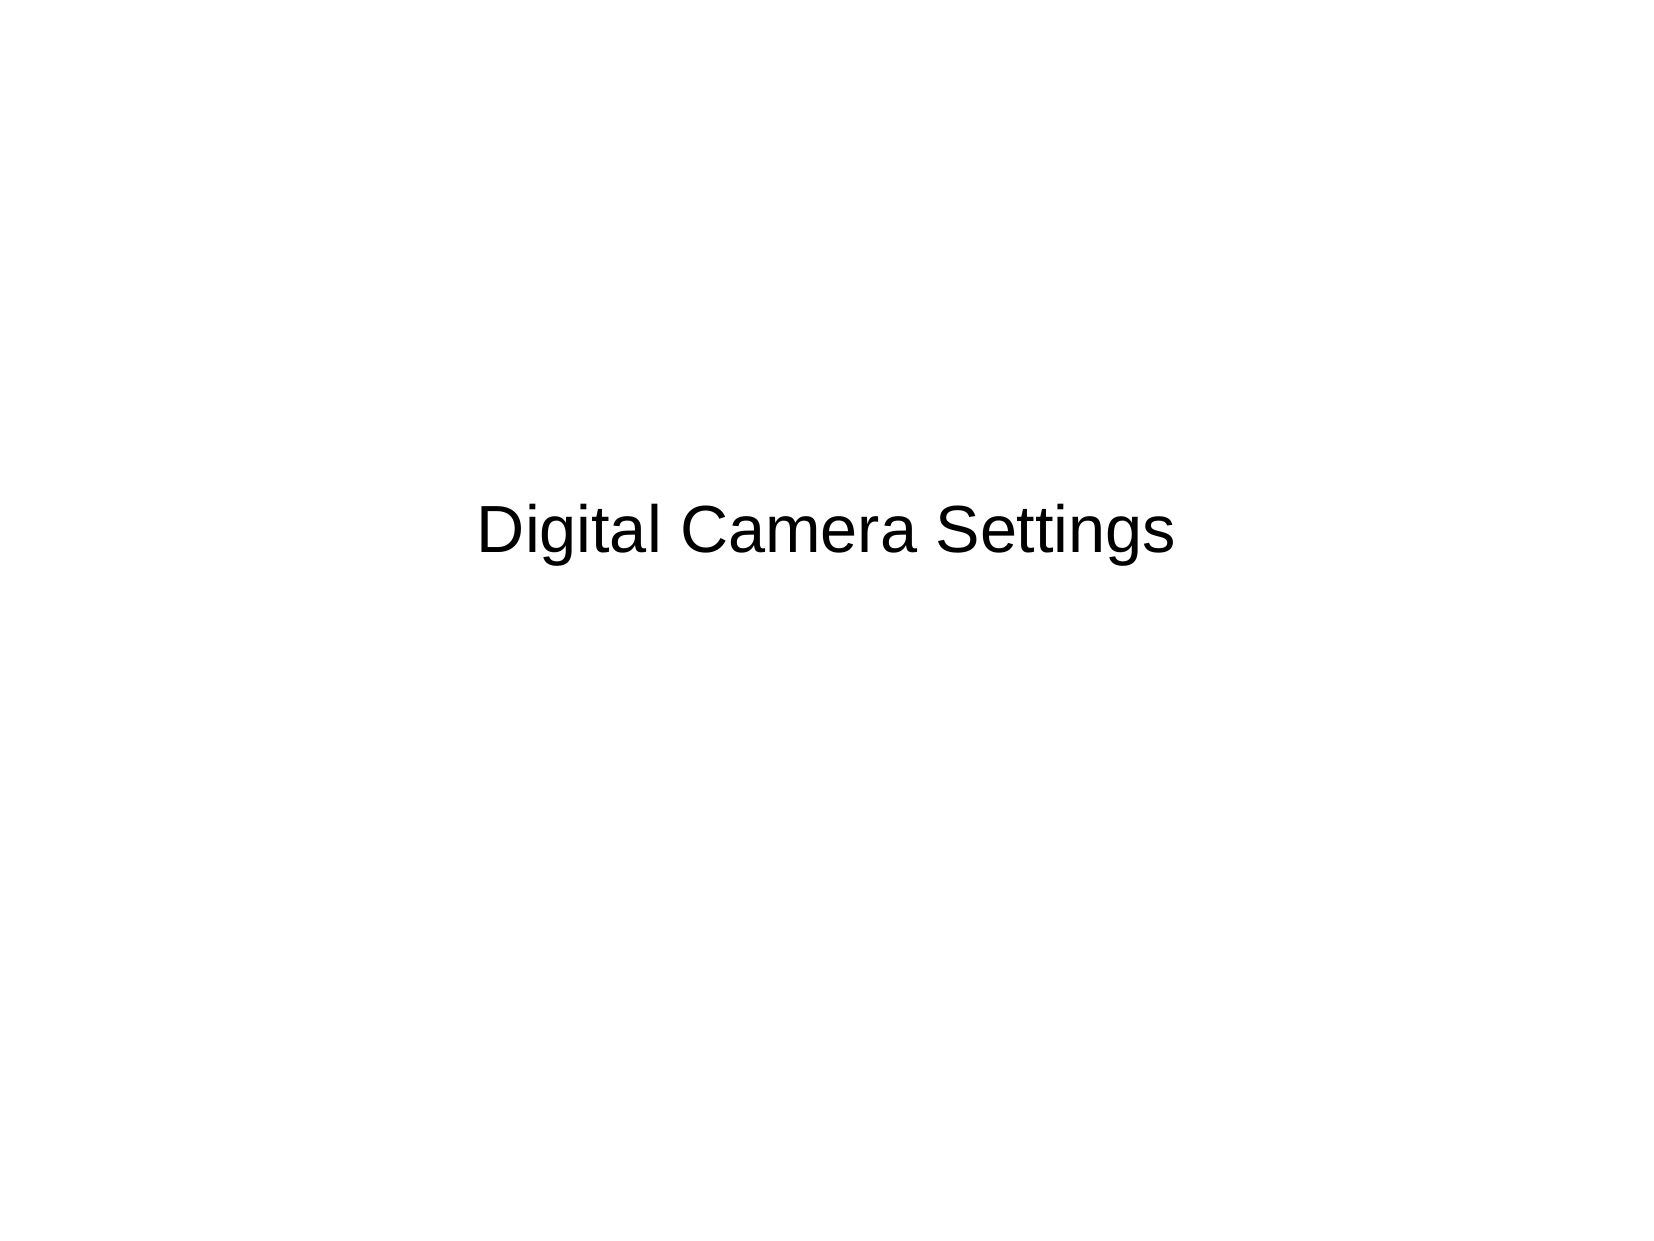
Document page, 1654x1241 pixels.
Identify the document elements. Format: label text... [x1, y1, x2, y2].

subtitle Digital Camera Settings [82, 49, 1571, 1010]
